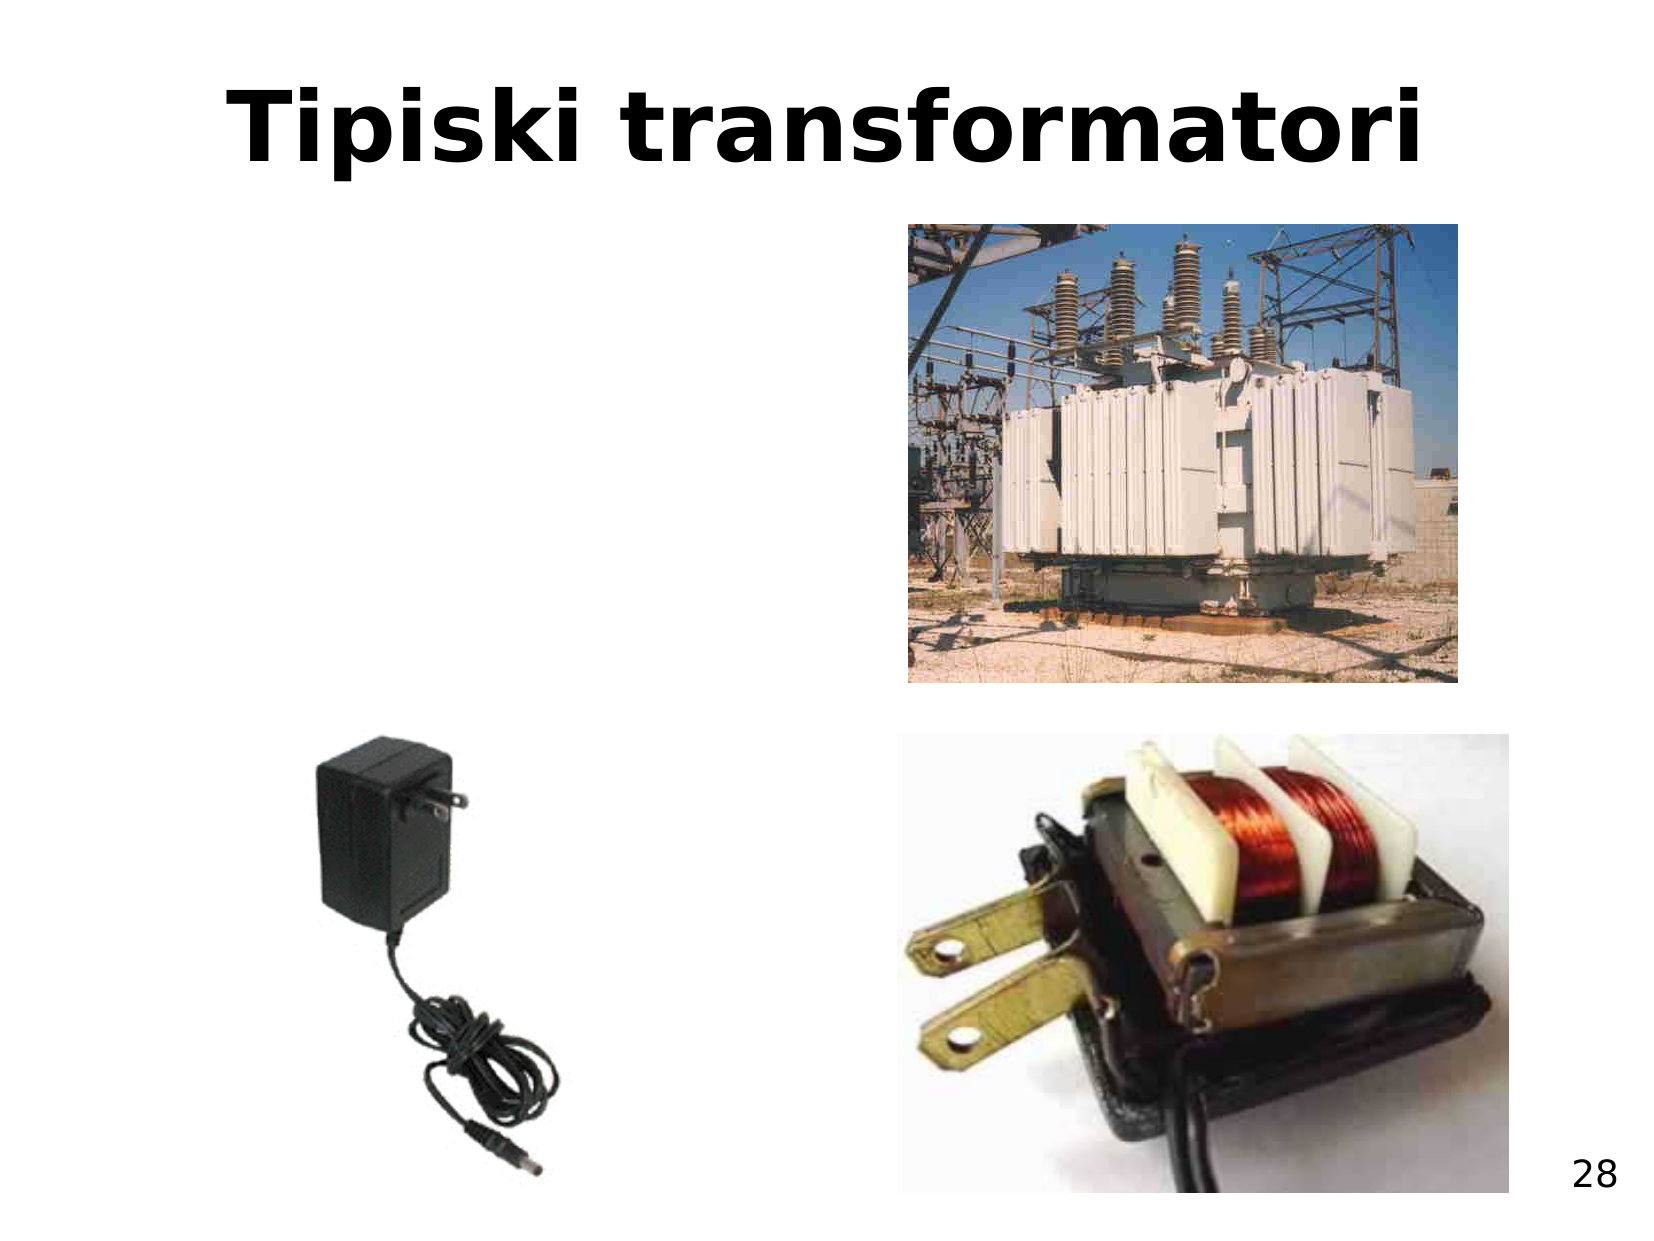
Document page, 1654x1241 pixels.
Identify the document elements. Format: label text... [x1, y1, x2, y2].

picture [908, 224, 1458, 683]
picture [897, 734, 1509, 1193]
title Tipiski transformatori [82, 49, 1571, 196]
picture [208, 726, 667, 1185]
